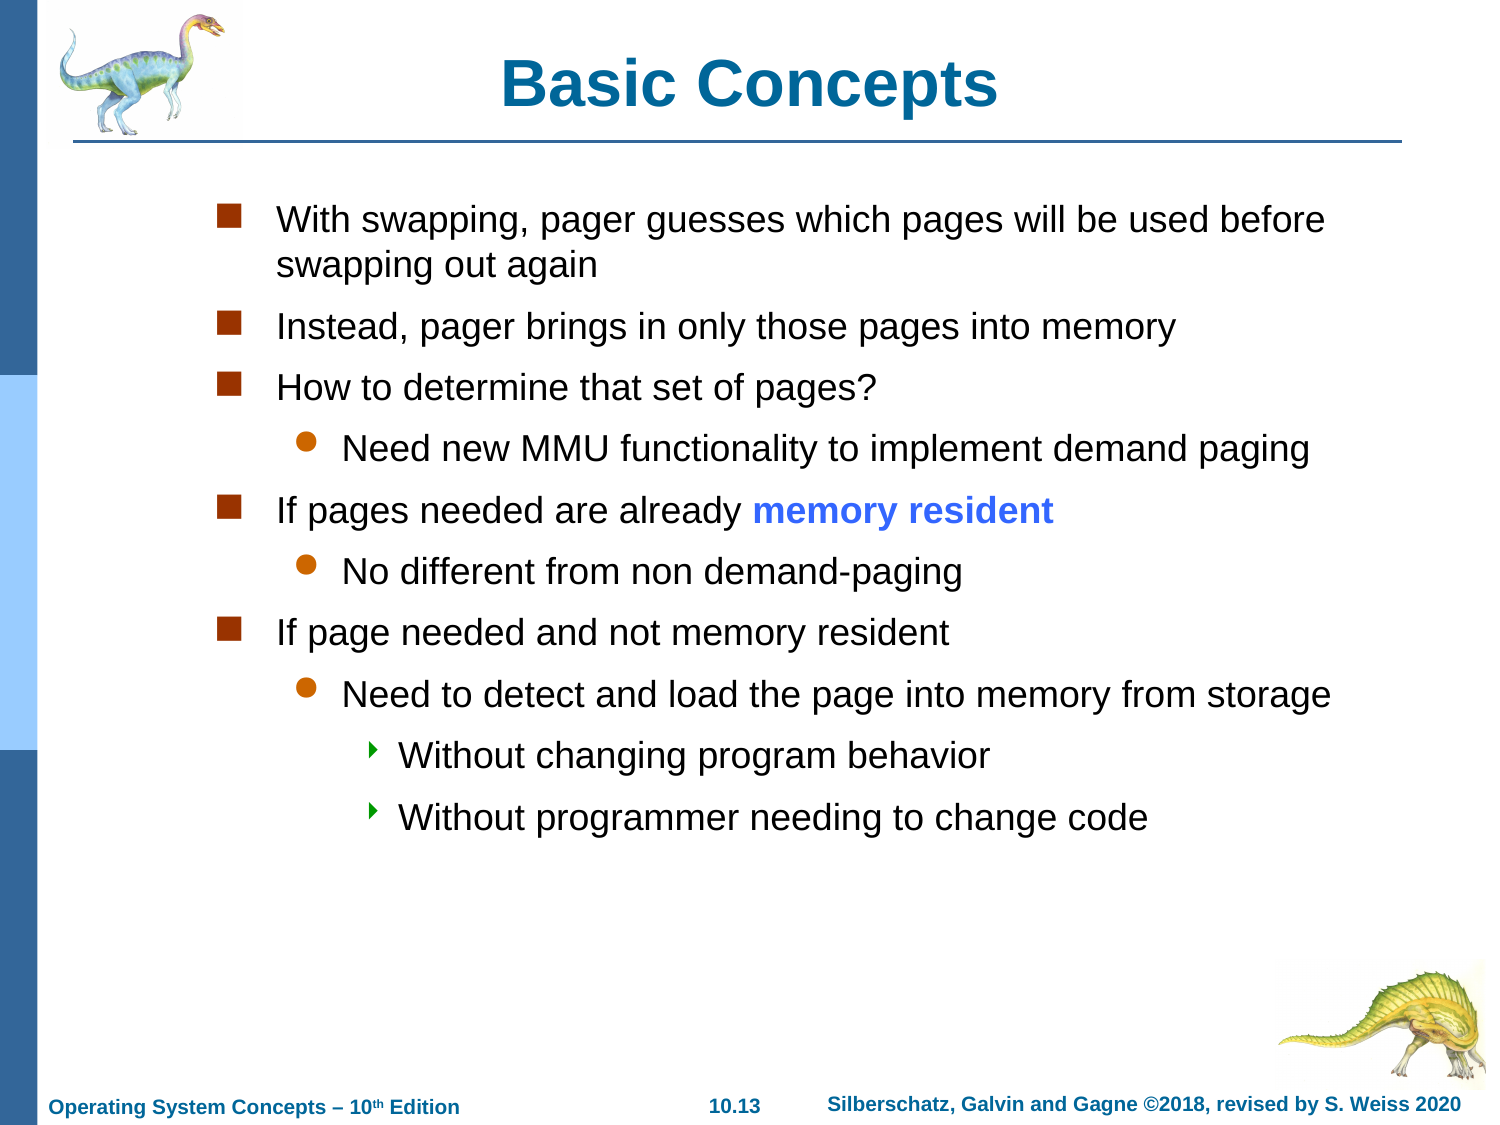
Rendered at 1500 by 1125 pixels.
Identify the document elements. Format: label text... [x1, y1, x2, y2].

list With swapping, pager guesses which pages will be used before swapping out again Instead, pager brings in only those pages into memory How to determine that set of pages? Need new MMU functionality to implement demand paging If pages needed are already memory resident No different from non demand-paging If page needed and not memory resident Need to detect and load the page into memory from storage Without changing program behavior Without programmer needing to change code [204, 187, 1411, 932]
picture [1144, 1096, 1152, 1101]
title Basic Concepts [75, 33, 1426, 128]
picture [1275, 959, 1486, 1090]
picture [46, 0, 243, 149]
